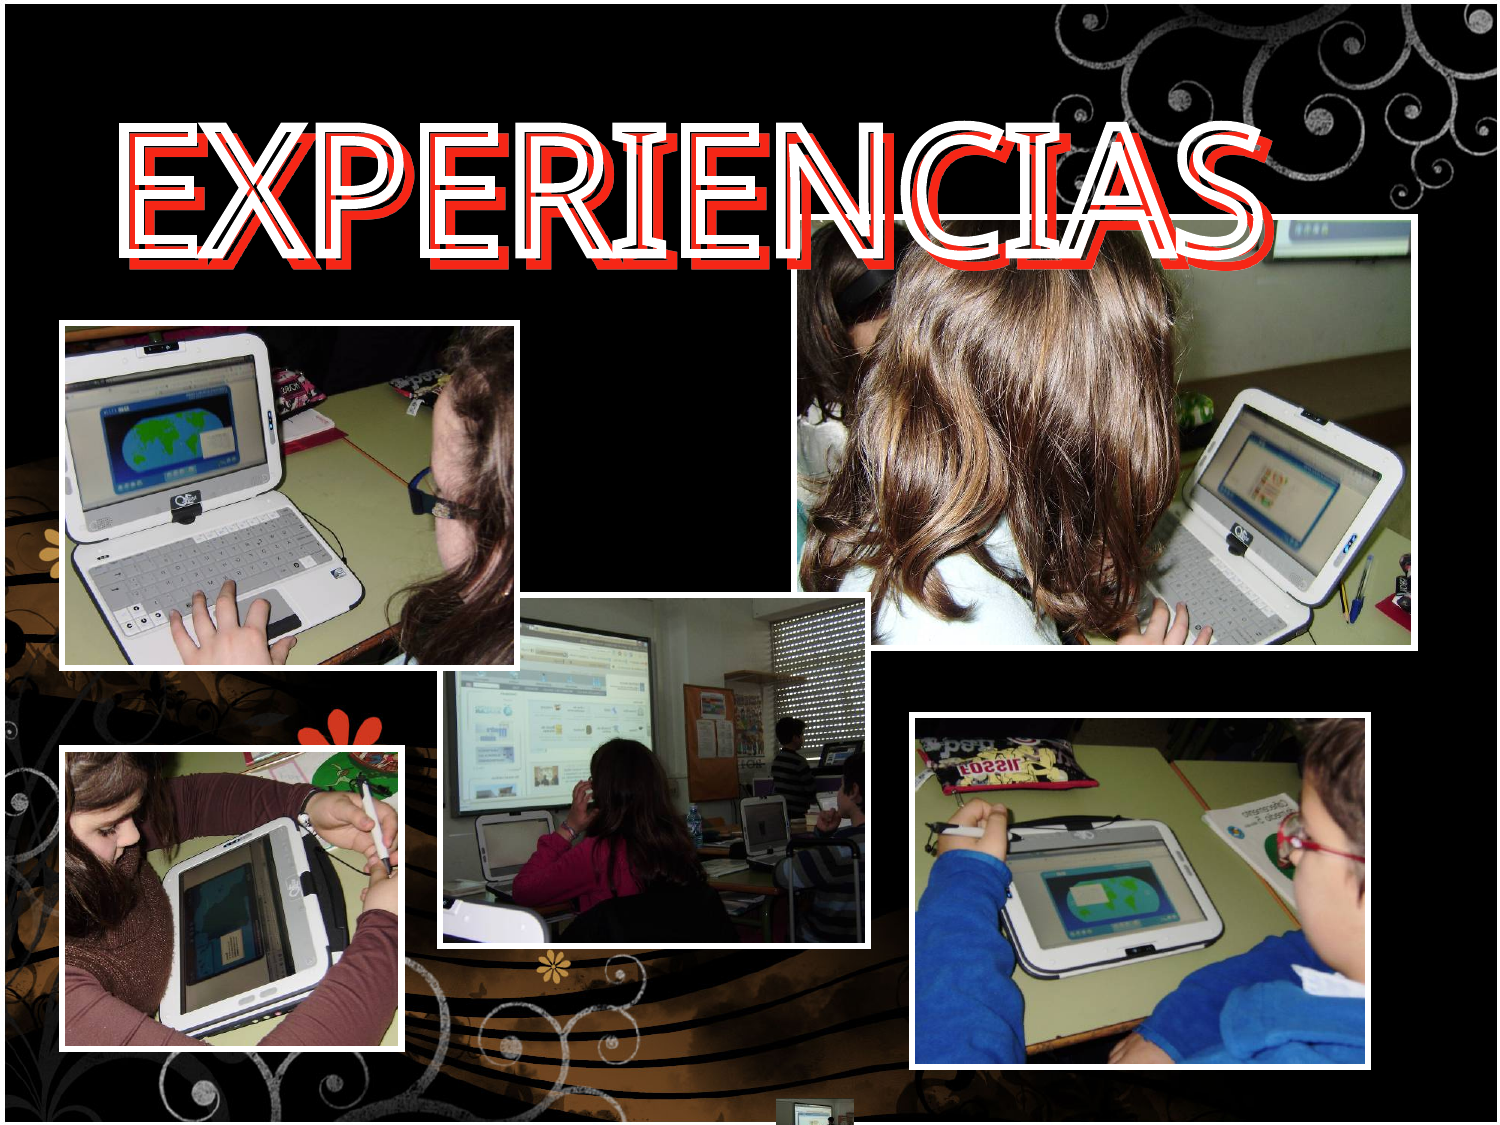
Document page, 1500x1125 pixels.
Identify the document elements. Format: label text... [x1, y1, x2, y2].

text_box EXPERIENCIAS [519, 127, 608, 254]
text_box EXPERIENCIAS [617, 127, 662, 254]
text_box EXPERIENCIAS [123, 127, 193, 254]
text_box EXPERIENCIAS [905, 125, 999, 256]
text_box EXPERIENCIAS [424, 127, 493, 254]
text_box EXPERIENCIAS [1180, 125, 1258, 256]
picture [0, 0, 1500, 1125]
text_box EXPERIENCIAS [203, 127, 303, 254]
text_box EXPERIENCIAS [685, 127, 754, 254]
text_box EXPERIENCIAS [1061, 126, 1172, 254]
text_box EXPERIENCIAS [320, 127, 399, 254]
text_box EXPERIENCIAS [780, 127, 879, 254]
text_box EXPERIENCIAS [1010, 127, 1055, 254]
